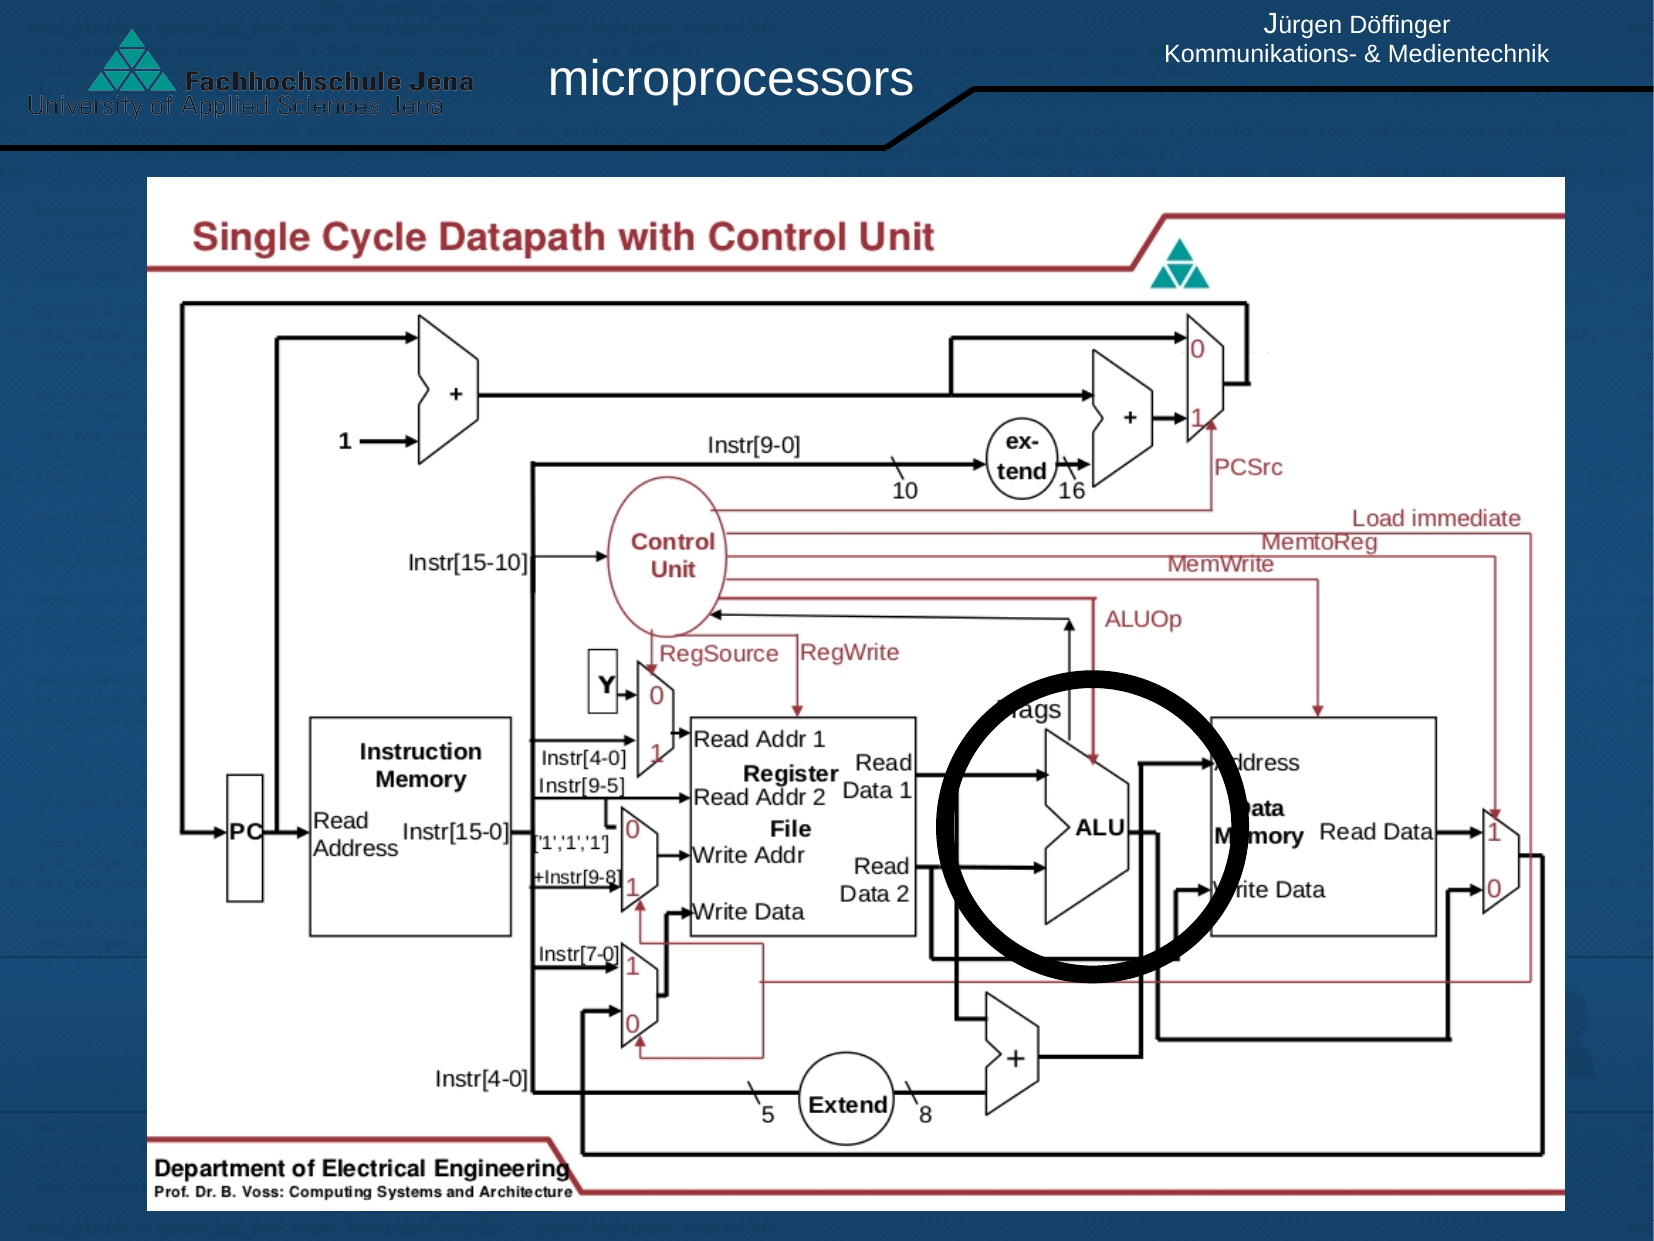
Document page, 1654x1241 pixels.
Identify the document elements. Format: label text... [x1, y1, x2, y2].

text_box microprocessors [533, 42, 930, 114]
picture [0, 92, 1654, 1241]
text_box Jürgen Döffinger Kommunikations- & Medientechnik [1149, 0, 1565, 76]
picture [0, 0, 1654, 145]
